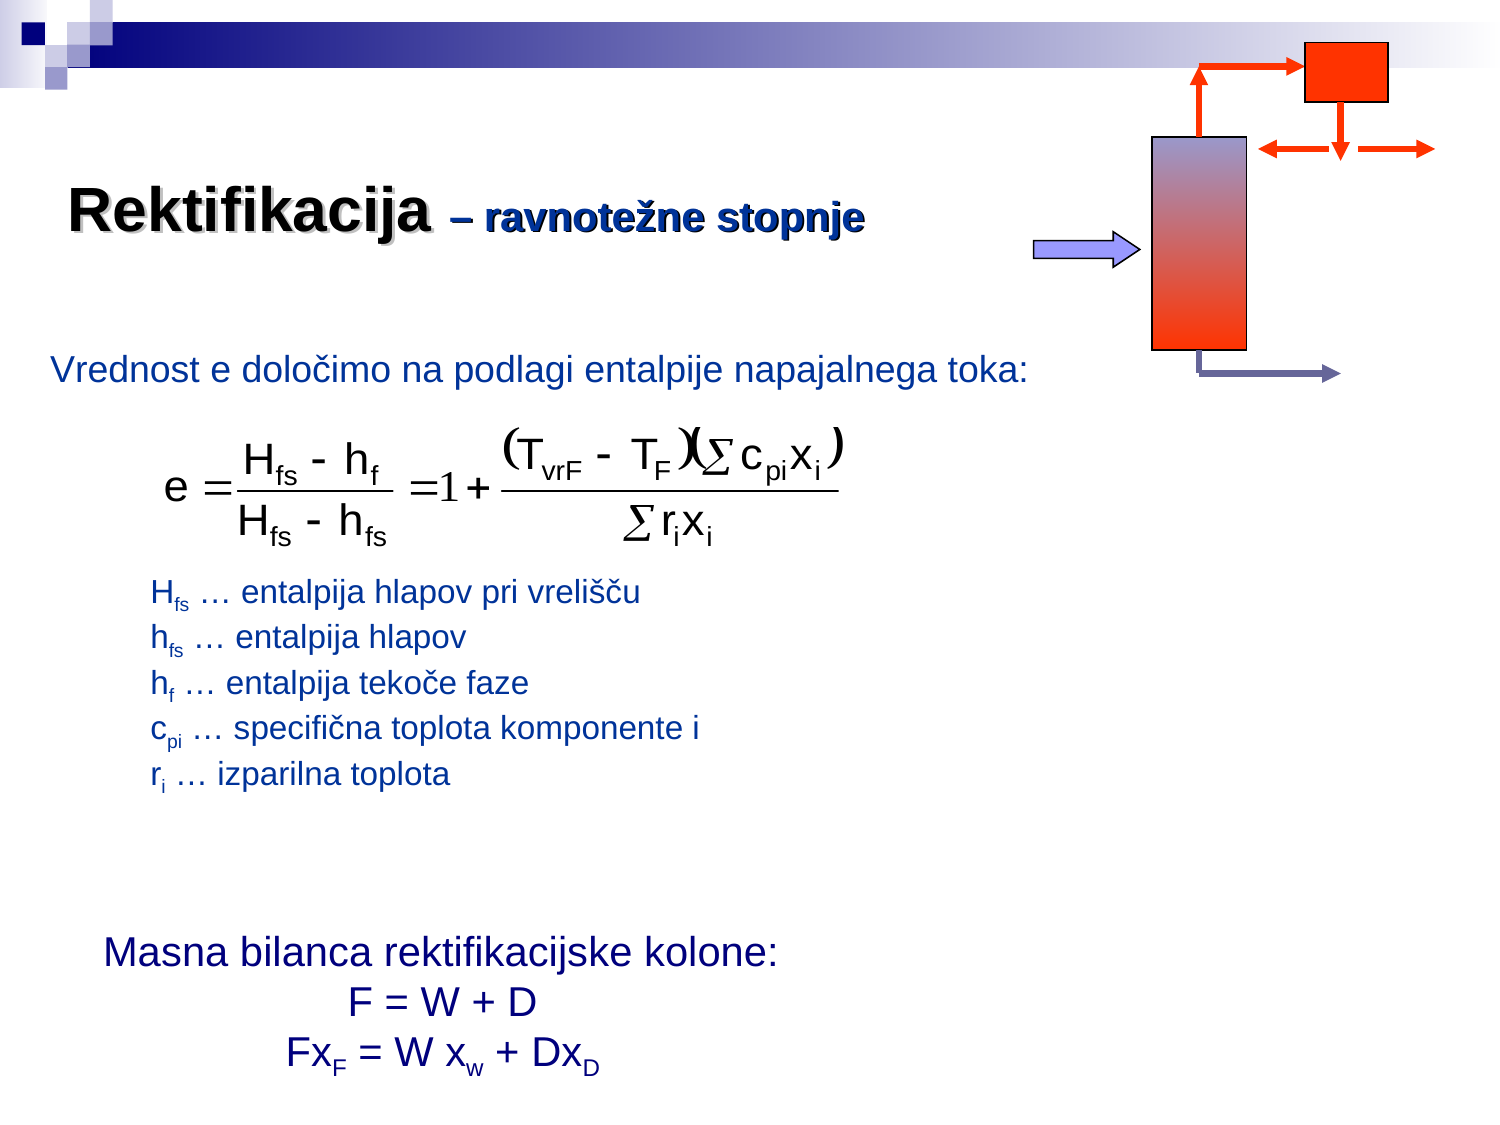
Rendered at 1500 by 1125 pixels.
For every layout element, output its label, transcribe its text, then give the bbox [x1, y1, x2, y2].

chart [159, 427, 845, 554]
text_box [1033, 231, 1140, 268]
text_box Rektifikacija – ravnotežne stopnje [52, 160, 1151, 252]
text_box Vrednost e določimo na podlagi entalpije napajalnega toka: [35, 337, 1044, 398]
text_box [1151, 137, 1247, 350]
text_box [1305, 42, 1389, 102]
text_box Masna bilanca rektifikacijske kolone: F = W + D FxF = W xw + DxD [88, 916, 798, 1090]
text_box Hfs … entalpija hlapov pri vrelišču hfs … entalpija hlapov hf … entalpija tekoče faze cpi … specifična toplota komponente i ri … izparilna toplota [135, 562, 798, 845]
